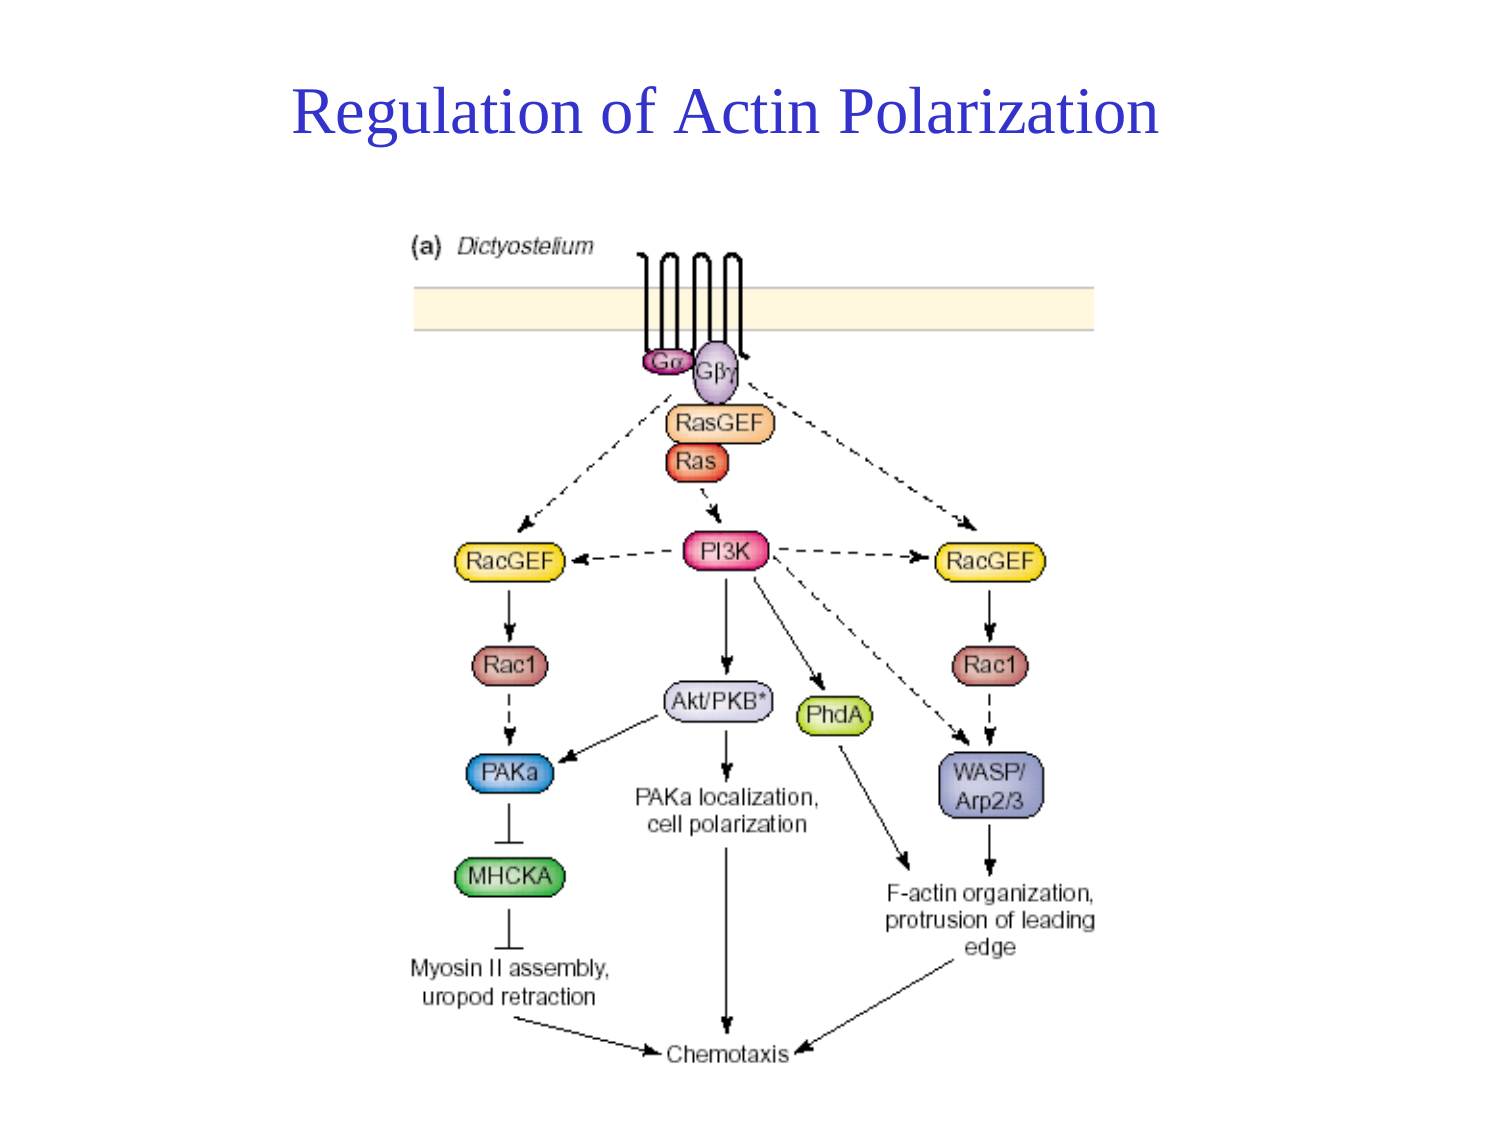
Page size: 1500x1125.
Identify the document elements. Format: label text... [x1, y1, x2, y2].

text_box Regulation of Actin Polarization [276, 58, 1177, 155]
picture [399, 224, 1108, 1088]
